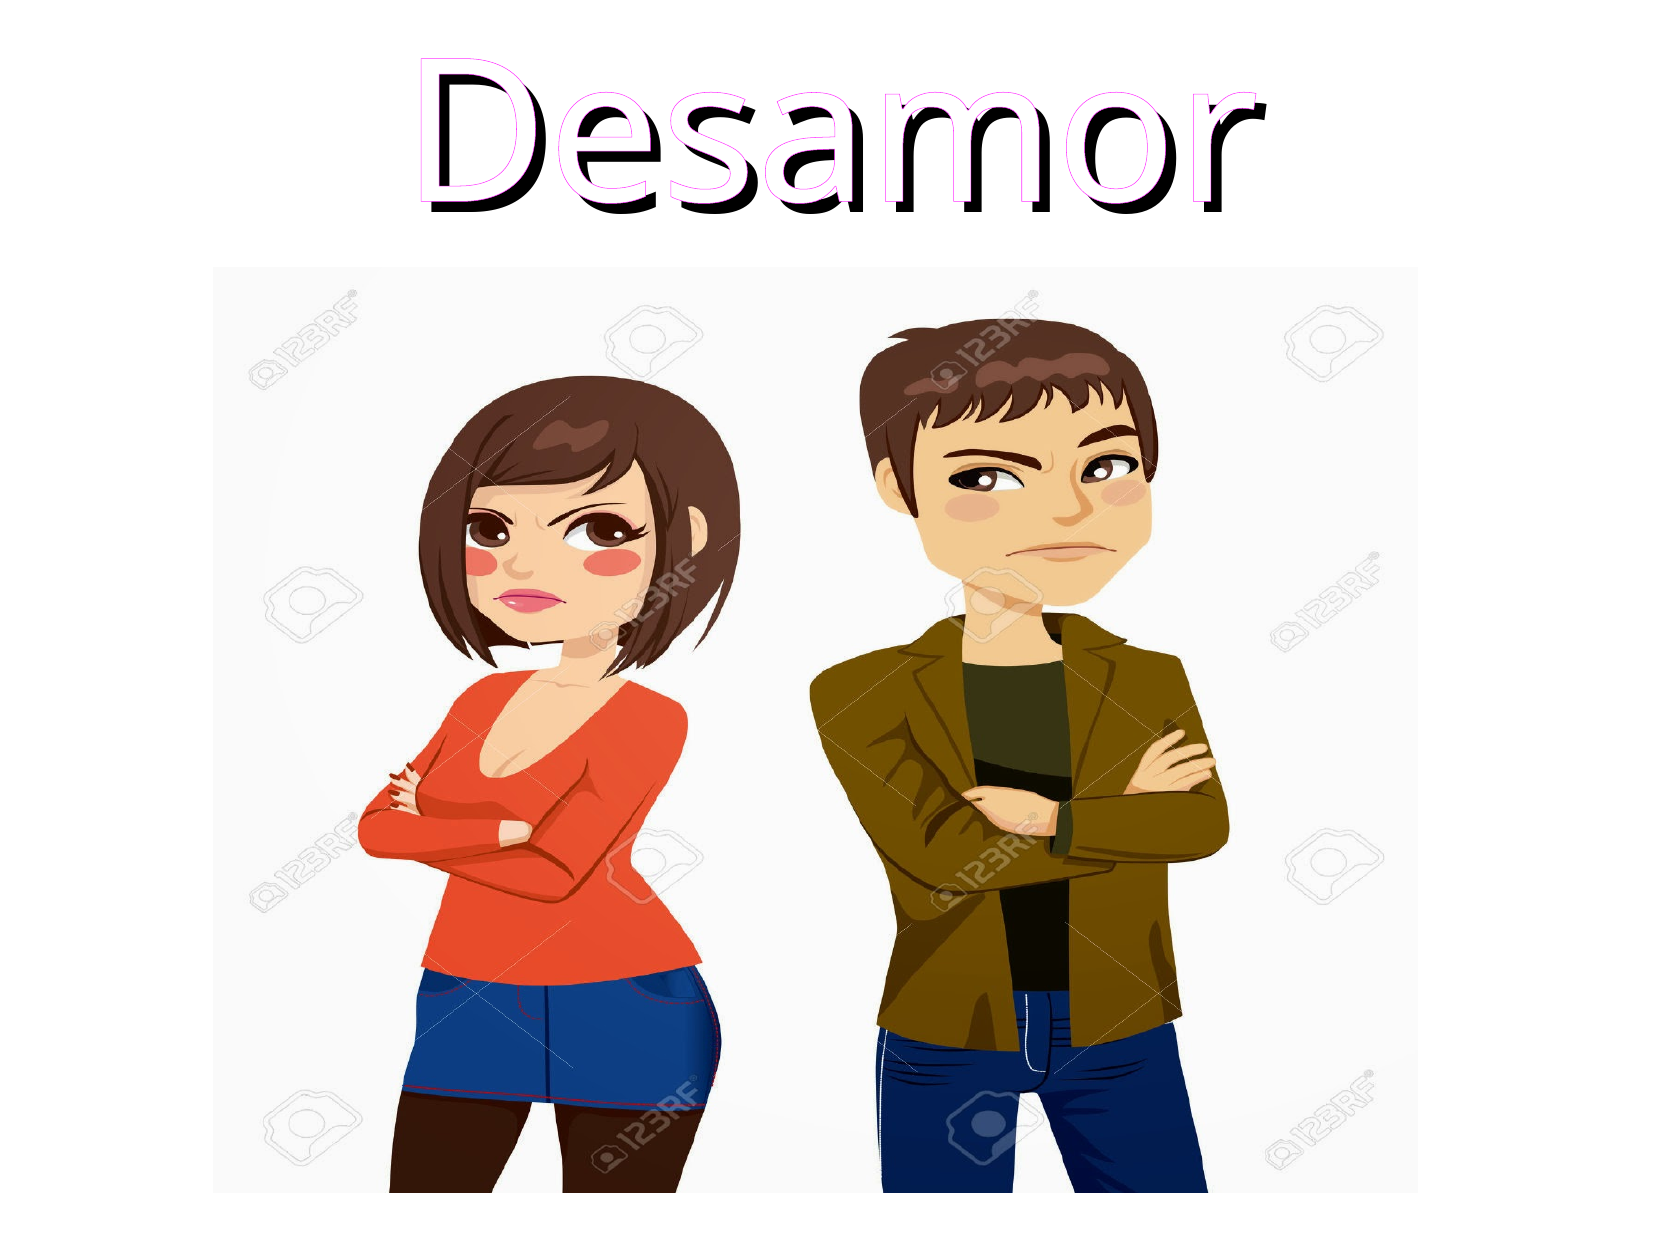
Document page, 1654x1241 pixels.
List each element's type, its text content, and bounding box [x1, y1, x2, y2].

picture [213, 267, 1418, 1193]
text_box Desamor [230, 0, 1483, 359]
